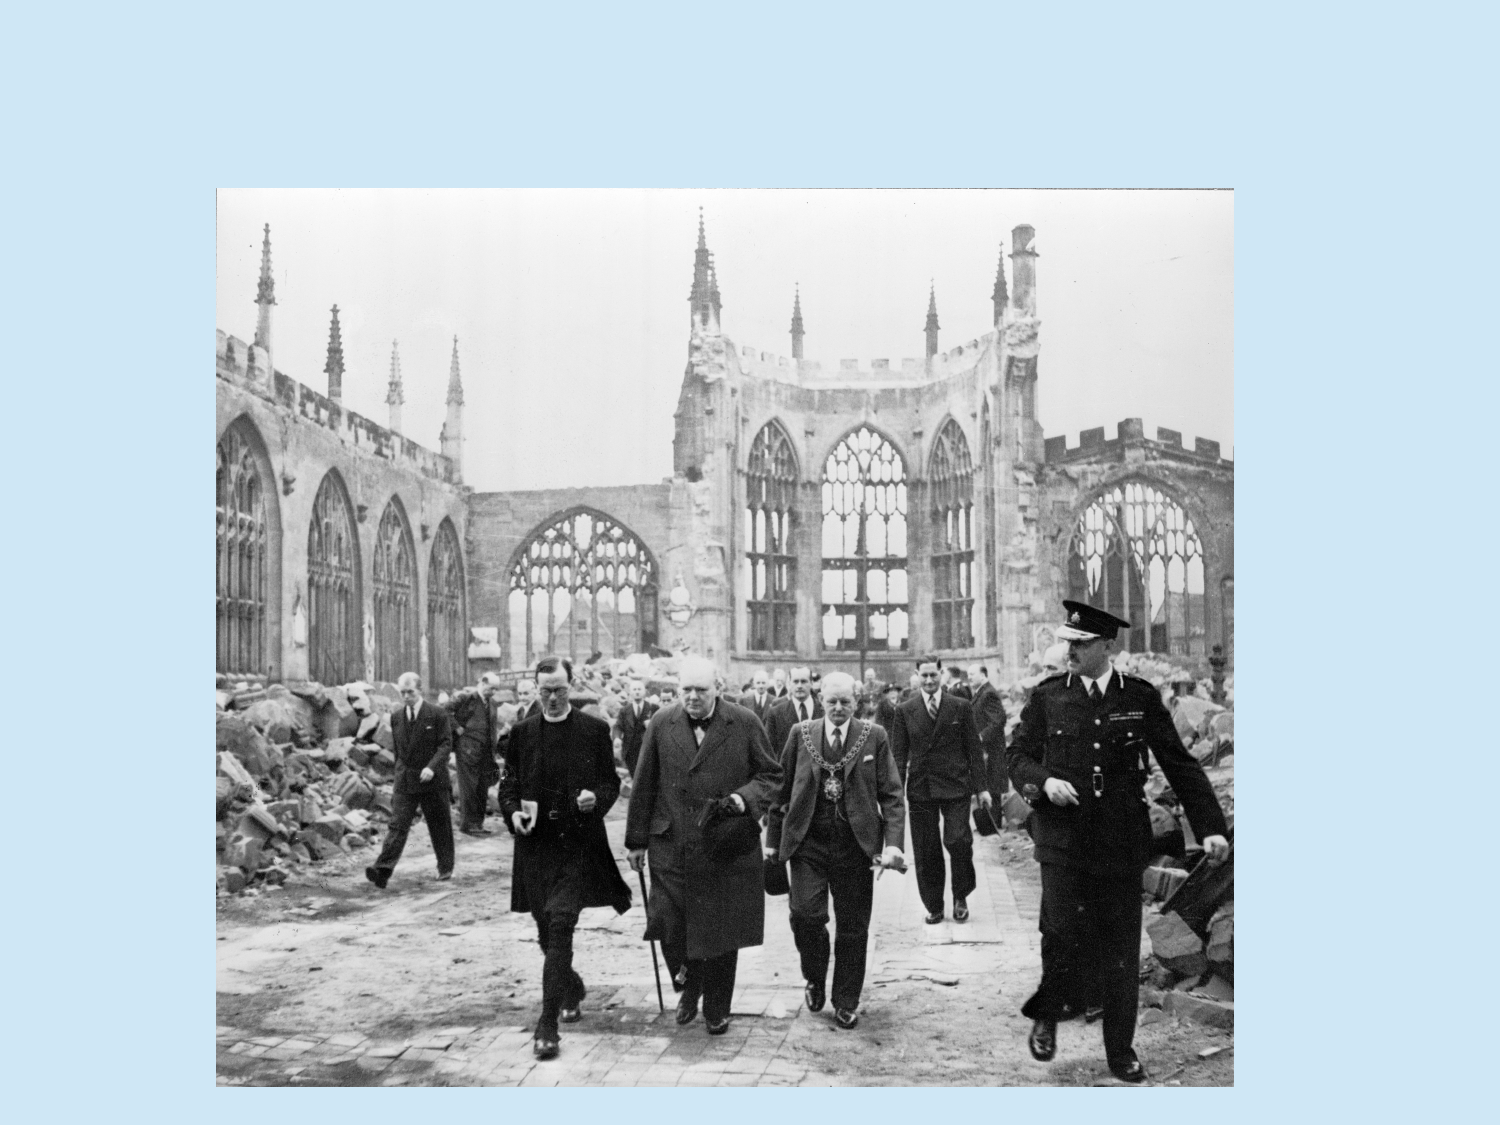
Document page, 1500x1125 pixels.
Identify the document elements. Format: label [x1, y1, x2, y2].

picture [216, 188, 1234, 1087]
